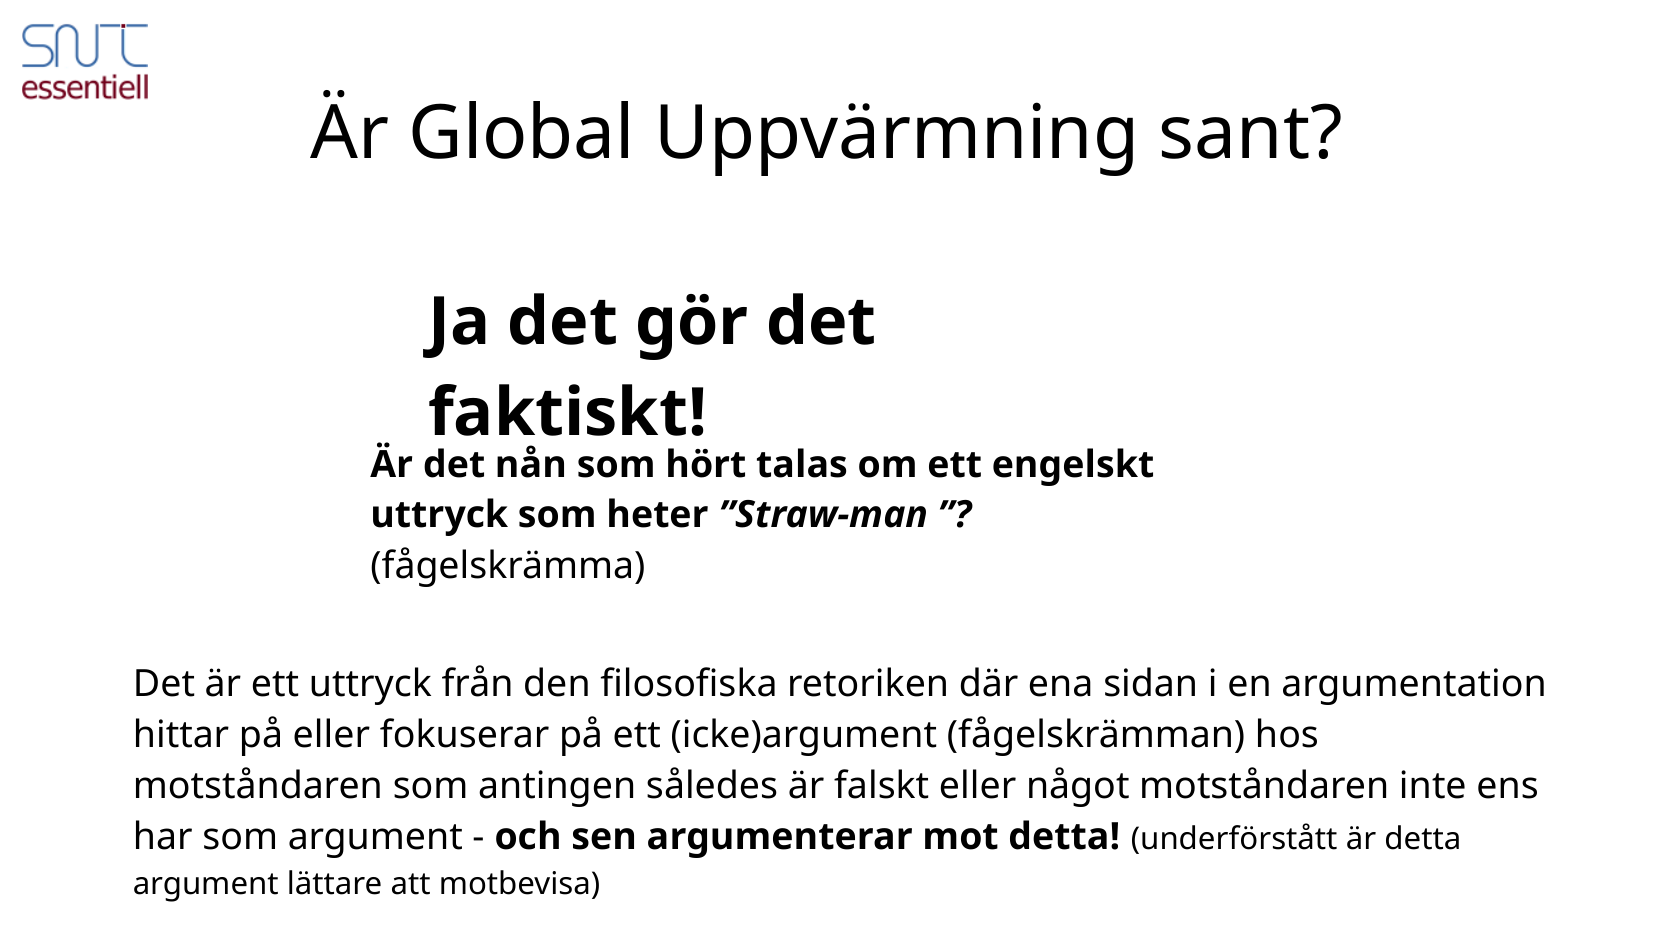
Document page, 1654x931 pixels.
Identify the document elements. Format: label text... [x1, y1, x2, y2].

text_box Ja det gör det faktiskt! [413, 265, 1152, 370]
text_box Är det nån som hört talas om ett engelskt uttryck som heter ”Straw-man ”? (fågelskrämma) [355, 429, 1183, 587]
picture [22, 0, 148, 125]
text_box Det är ett uttryck från den filosofiska retoriken där ena sidan i en argumentation hittar på eller fokuserar på ett (icke)argument (fågelskrämman) hos motståndaren som antingen således är falskt eller något motståndaren inte ens har som argument - och sen argumenterar mot detta! (underförstått är detta argument lättare att motbevisa) [118, 649, 1565, 864]
title Är Global Uppvärmning sant? [82, 51, 1571, 207]
